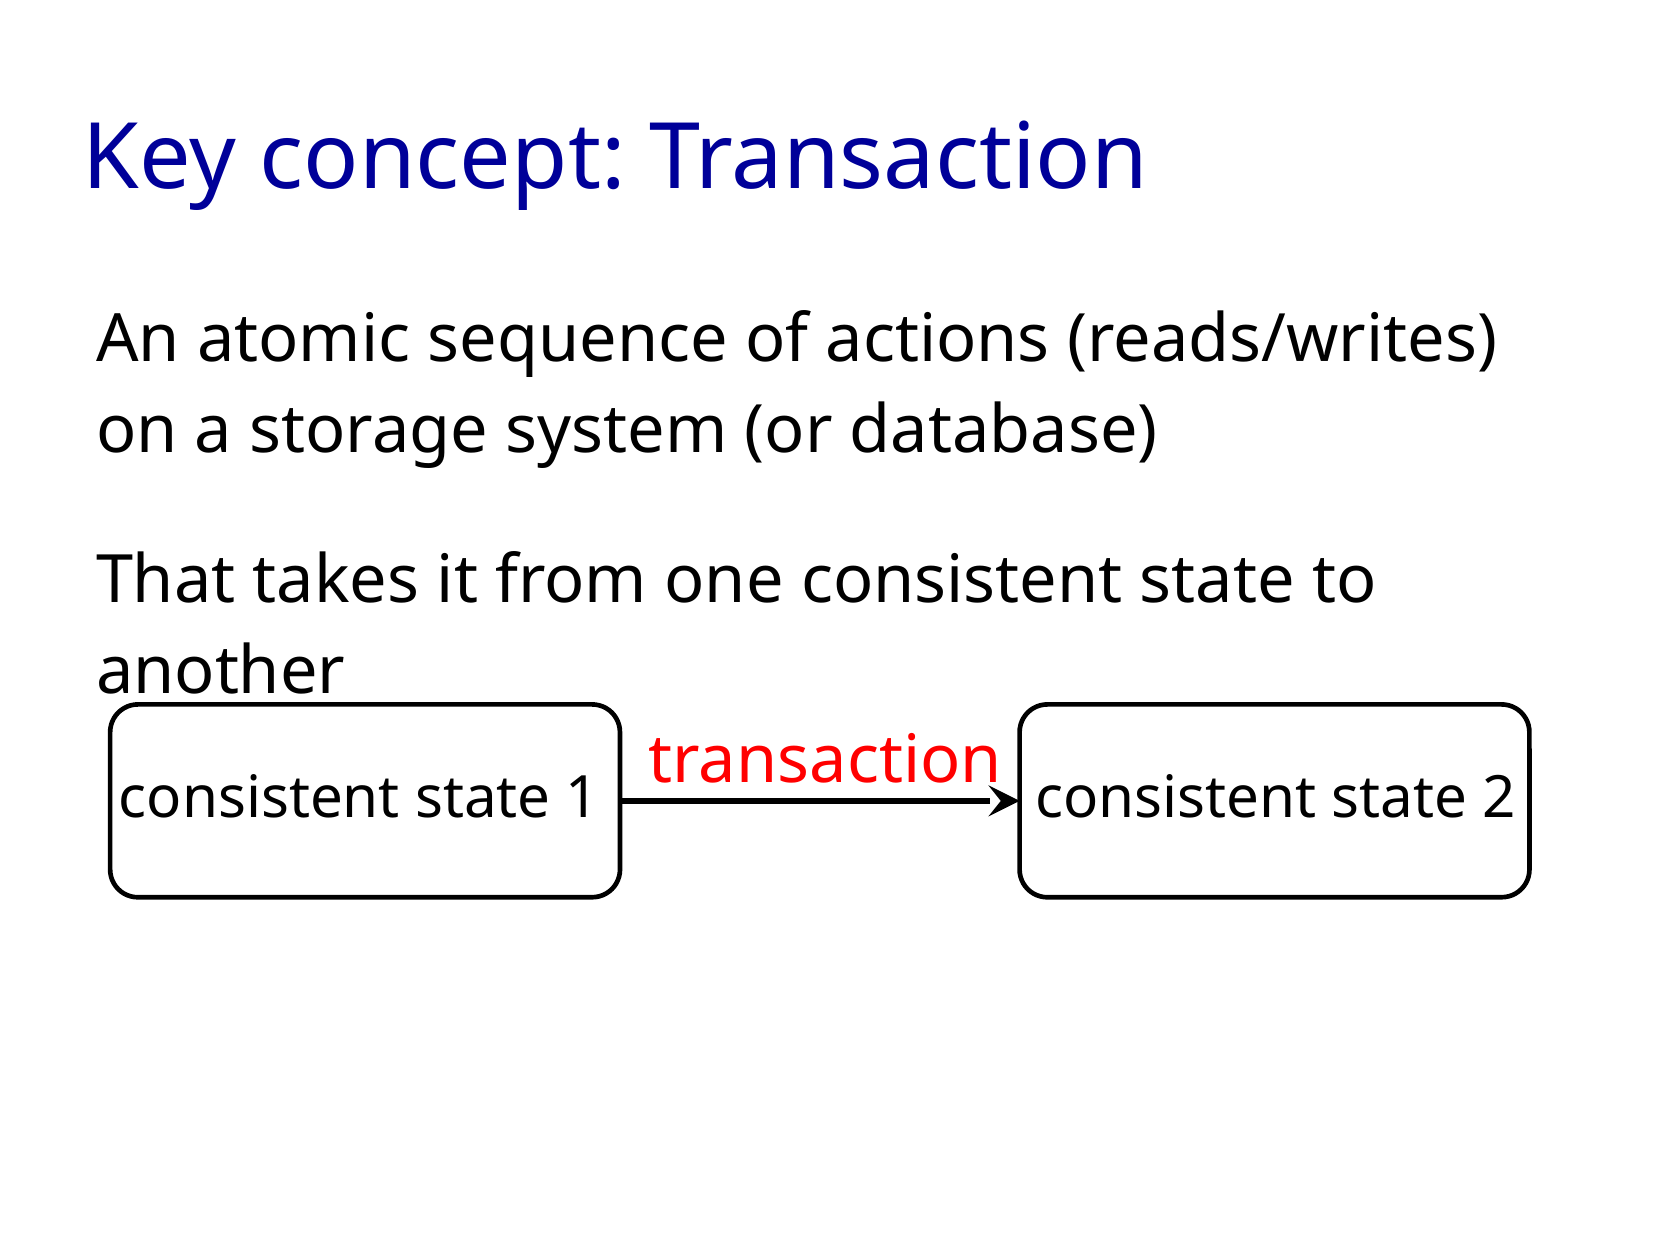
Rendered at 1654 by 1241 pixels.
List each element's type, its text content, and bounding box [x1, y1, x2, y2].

title Key concept: Transaction [82, 49, 1571, 257]
text_box consistent state 1 [104, 751, 614, 837]
list An atomic sequence of actions (reads/writes) on a storage system (or database) That takes it from one consistent state to another [60, 290, 1571, 1096]
text_box transaction [633, 708, 1017, 803]
text_box consistent state 2 [1020, 751, 1531, 837]
